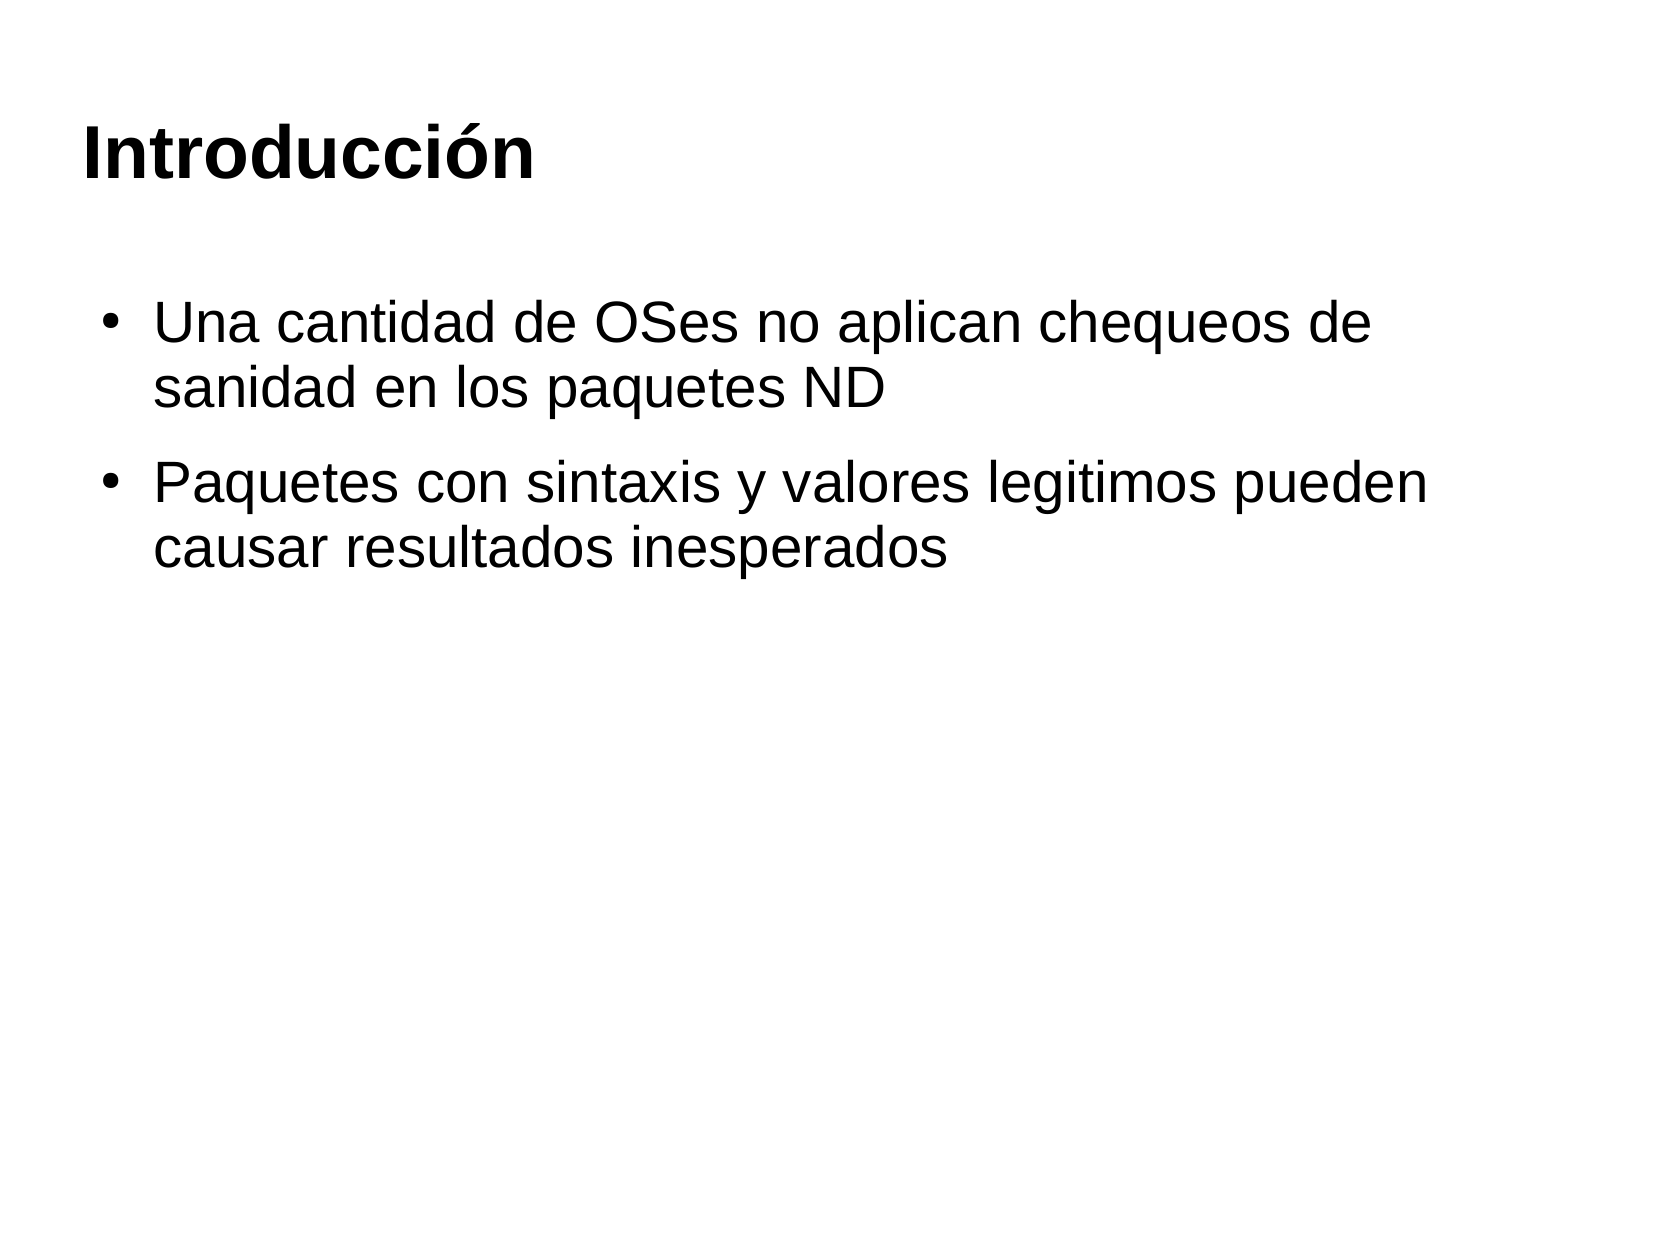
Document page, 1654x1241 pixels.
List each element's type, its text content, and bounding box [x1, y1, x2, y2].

title Introducción [82, 56, 1571, 250]
list Una cantidad de OSes no aplican chequeos de sanidad en los paquetes ND Paquetes con sintaxis y valores legitimos pueden causar resultados inesperados [82, 290, 1571, 1109]
